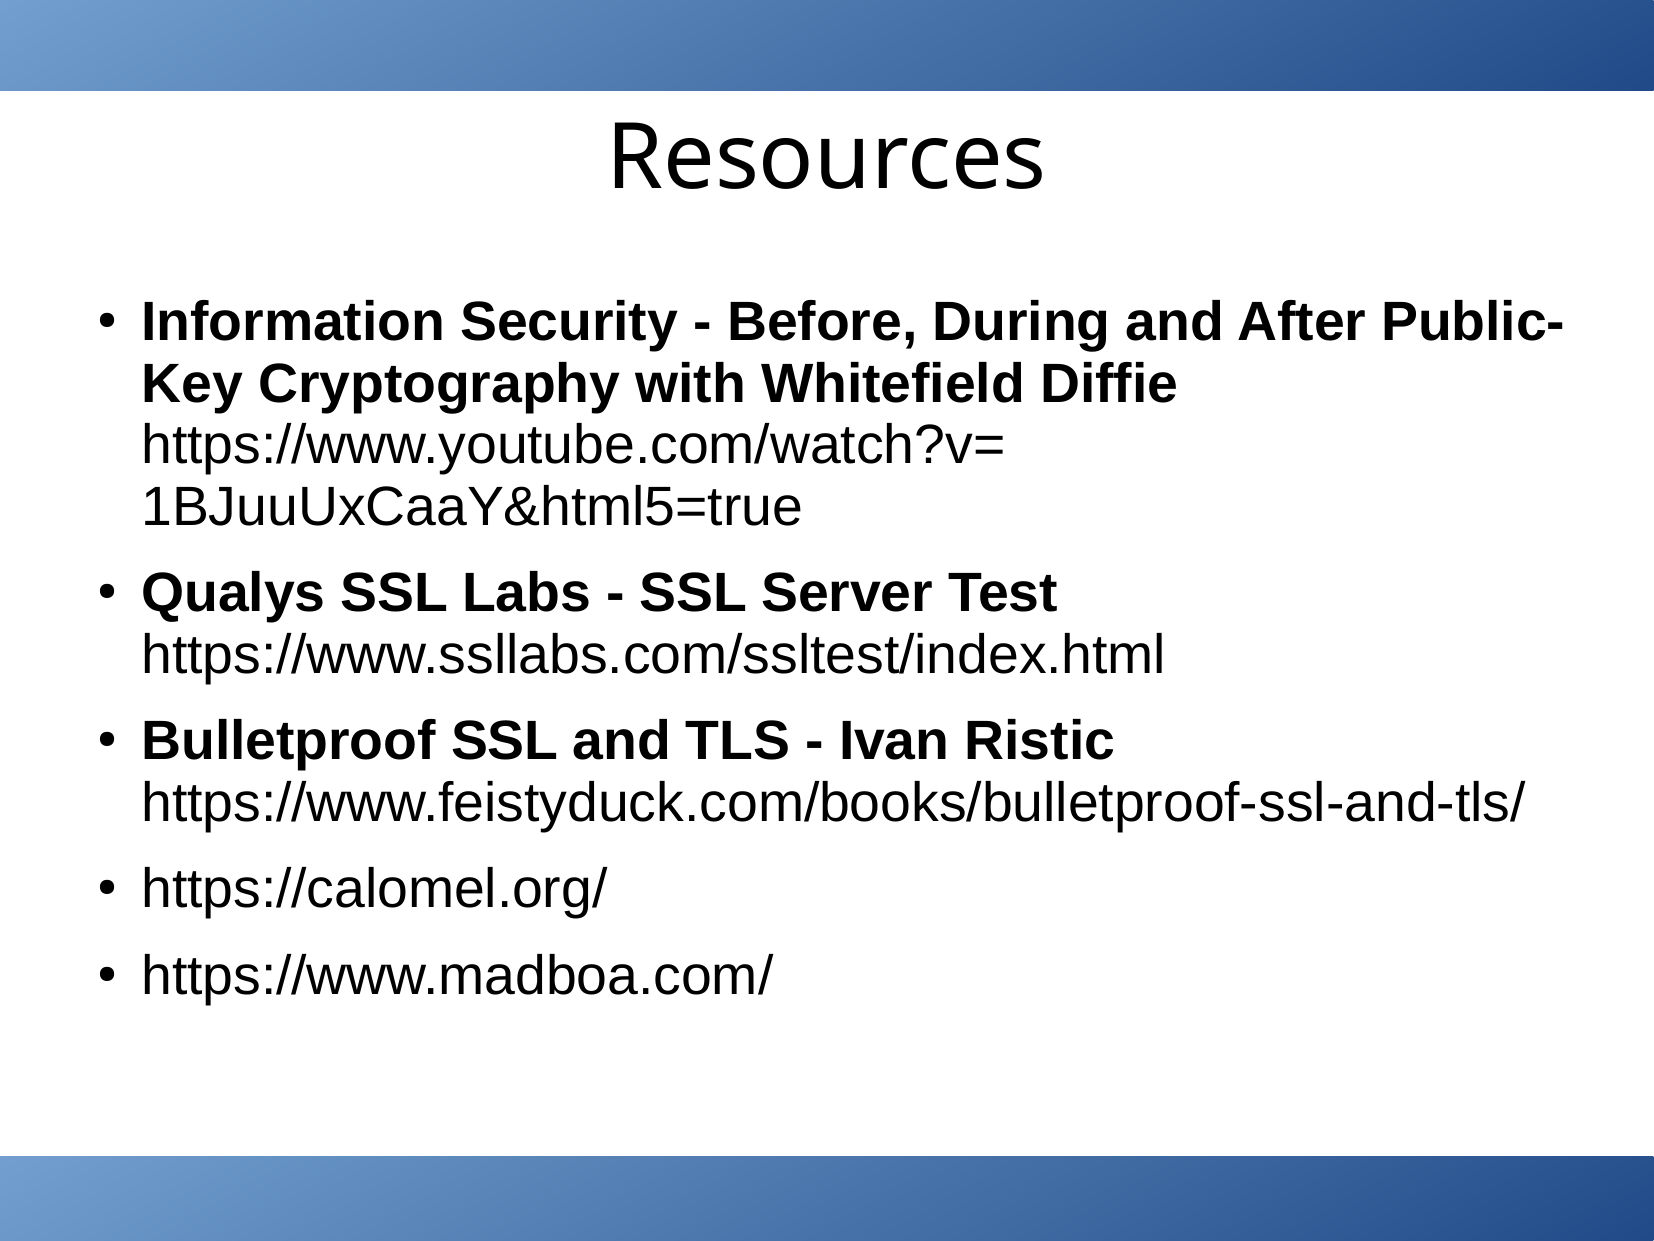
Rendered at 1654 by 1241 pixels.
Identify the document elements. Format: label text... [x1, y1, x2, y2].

title Resources [82, 49, 1571, 257]
list Information Security - Before, During and After Public-Key Cryptography with Whitefield Diffie https://www.youtube.com/watch?v= 1BJuuUxCaaY&html5=true Qualys SSL Labs - SSL Server Test https://www.ssllabs.com/ssltest/index.html Bulletproof SSL and TLS - Ivan Ristic https://www.feistyduck.com/books/bulletproof-ssl-and-tls/ https://calomel.org/ https://www.madboa.com/ [82, 290, 1571, 1010]
